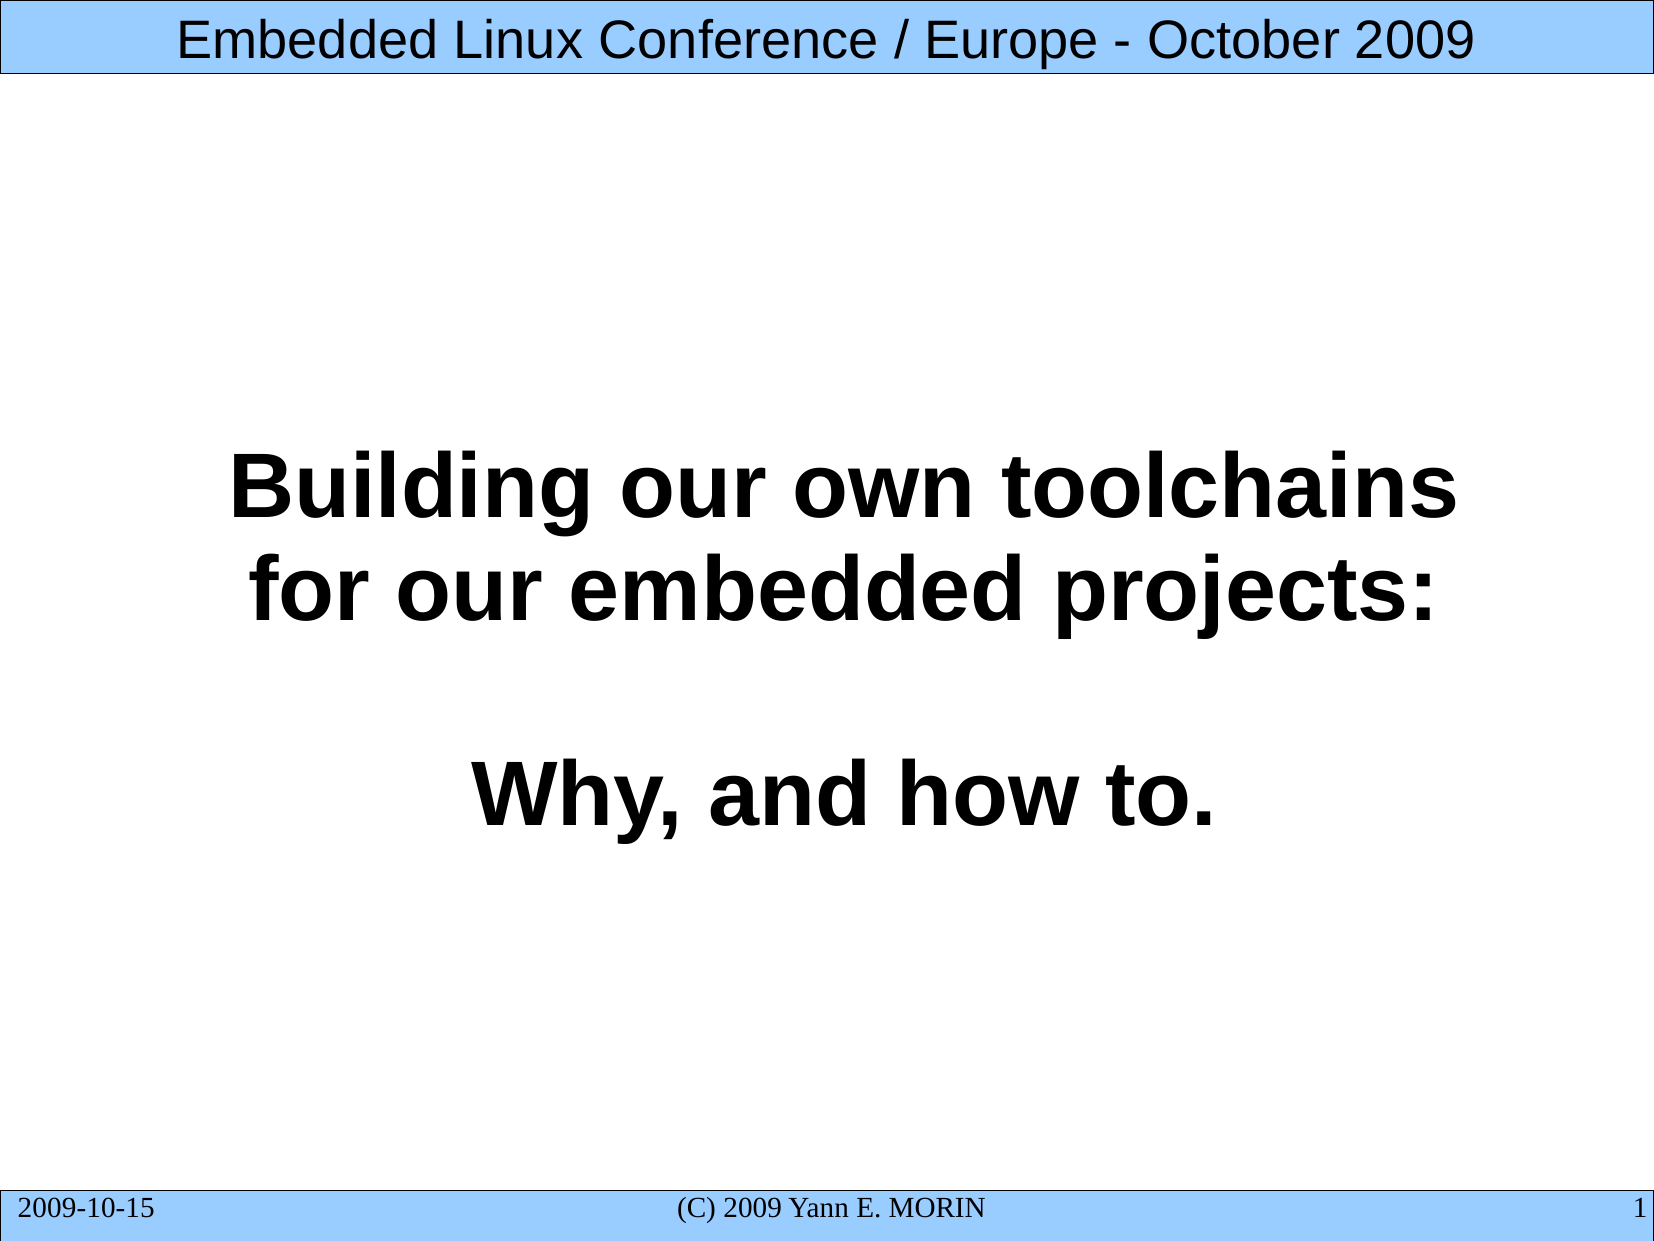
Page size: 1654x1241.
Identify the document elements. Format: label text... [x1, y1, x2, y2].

title Embedded Linux Conference / Europe - October 2009 [82, 0, 1571, 79]
subtitle Building our own toolchains for our embedded projects: Why, and how to. [82, 108, 1571, 1172]
